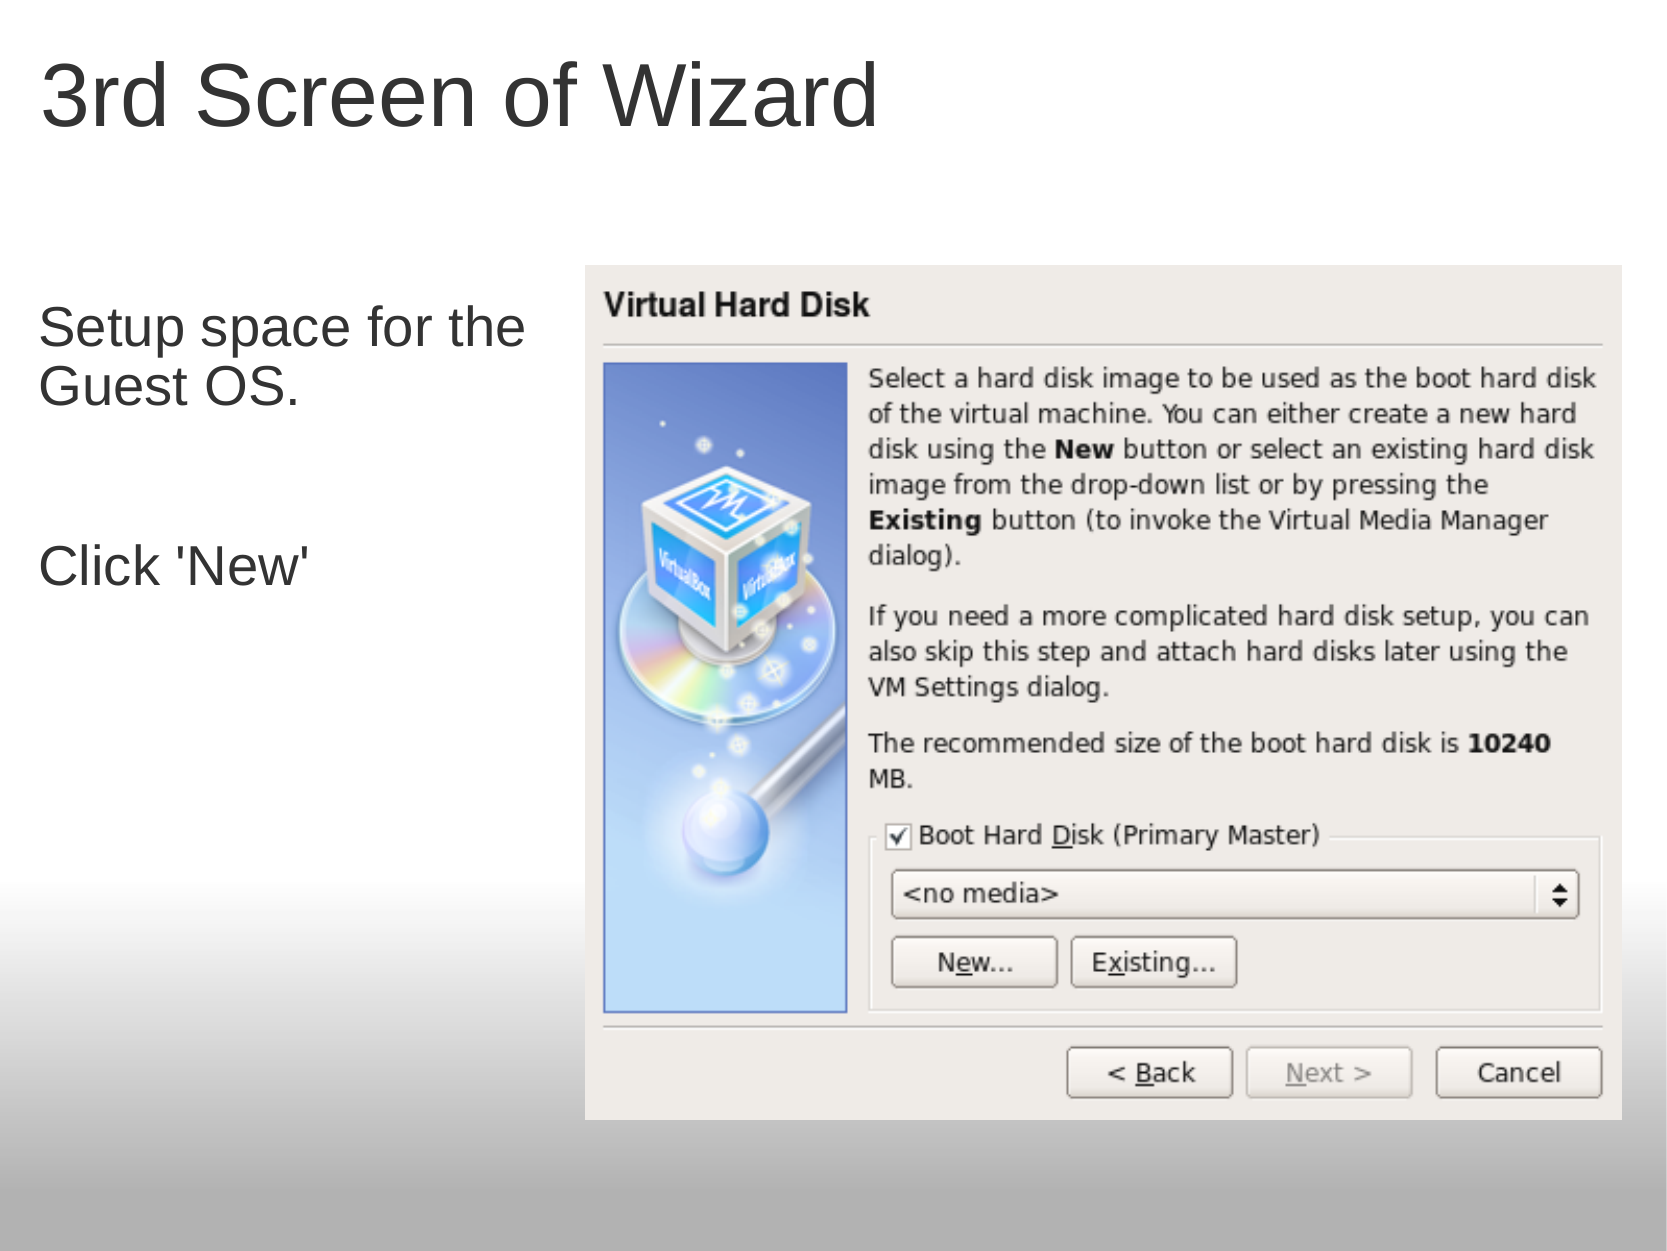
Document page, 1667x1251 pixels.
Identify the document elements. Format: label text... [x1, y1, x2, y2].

picture [0, 0, 1667, 1251]
title 3rd Screen of Wizard [40, 50, 1627, 201]
list Setup space for the Guest OS. Click 'New' [38, 298, 541, 1089]
